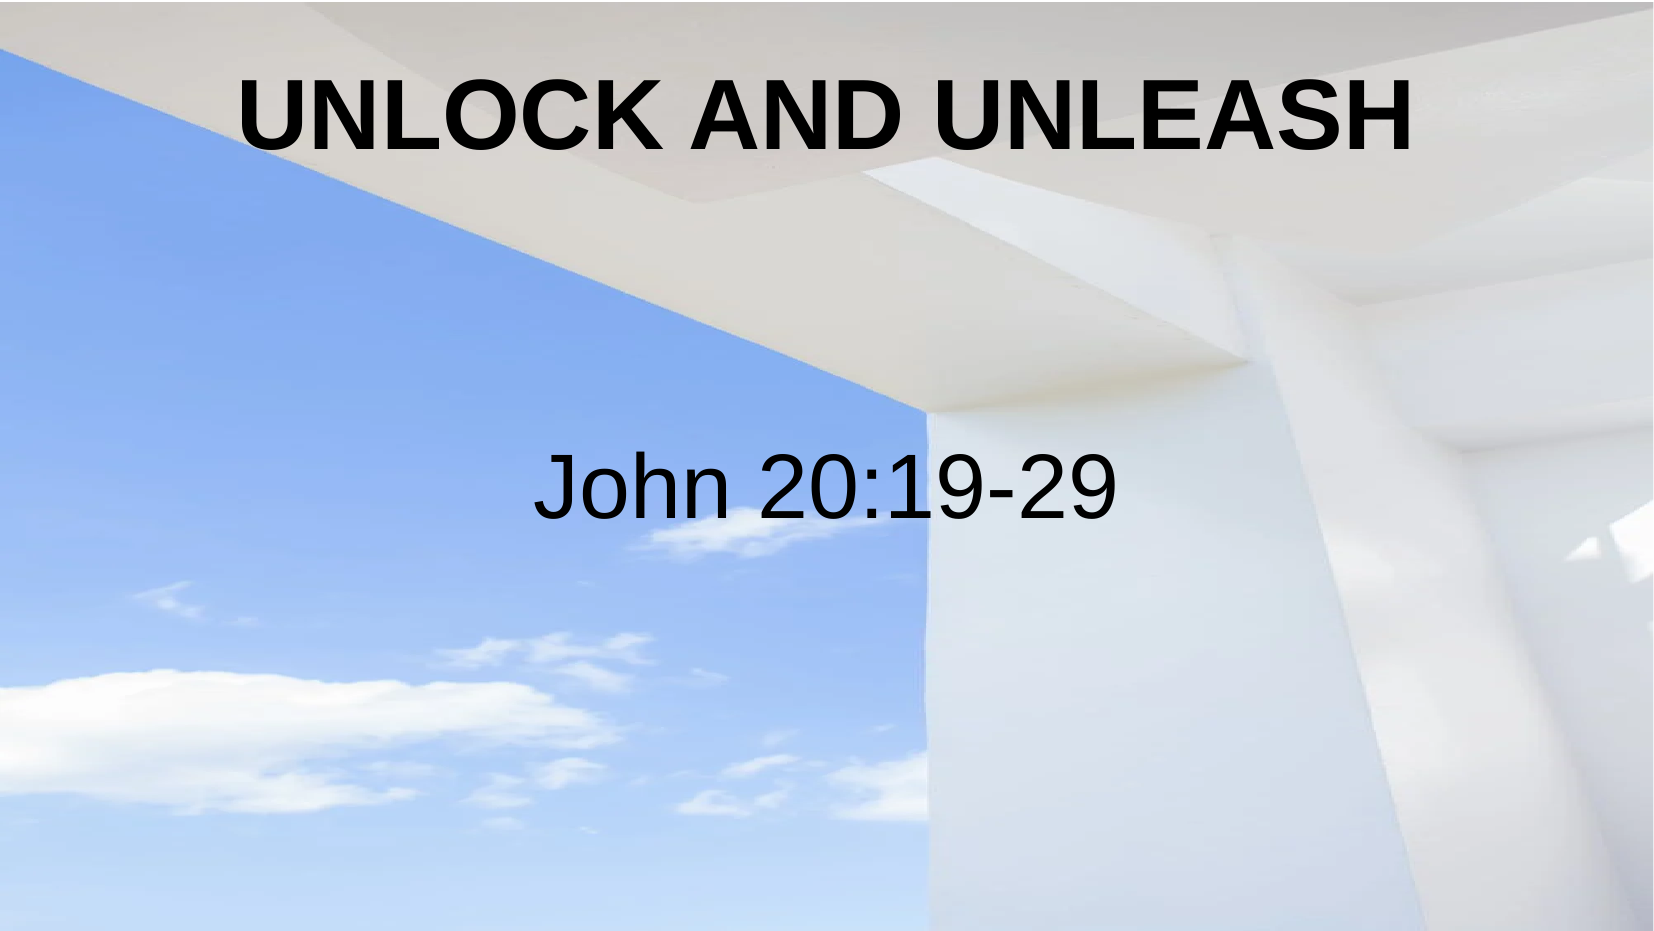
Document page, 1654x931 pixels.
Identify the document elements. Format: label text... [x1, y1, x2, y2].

subtitle John 20:19-29 [82, 217, 1571, 758]
picture [0, 2, 1654, 931]
title UNLOCK AND UNLEASH [82, 37, 1571, 193]
